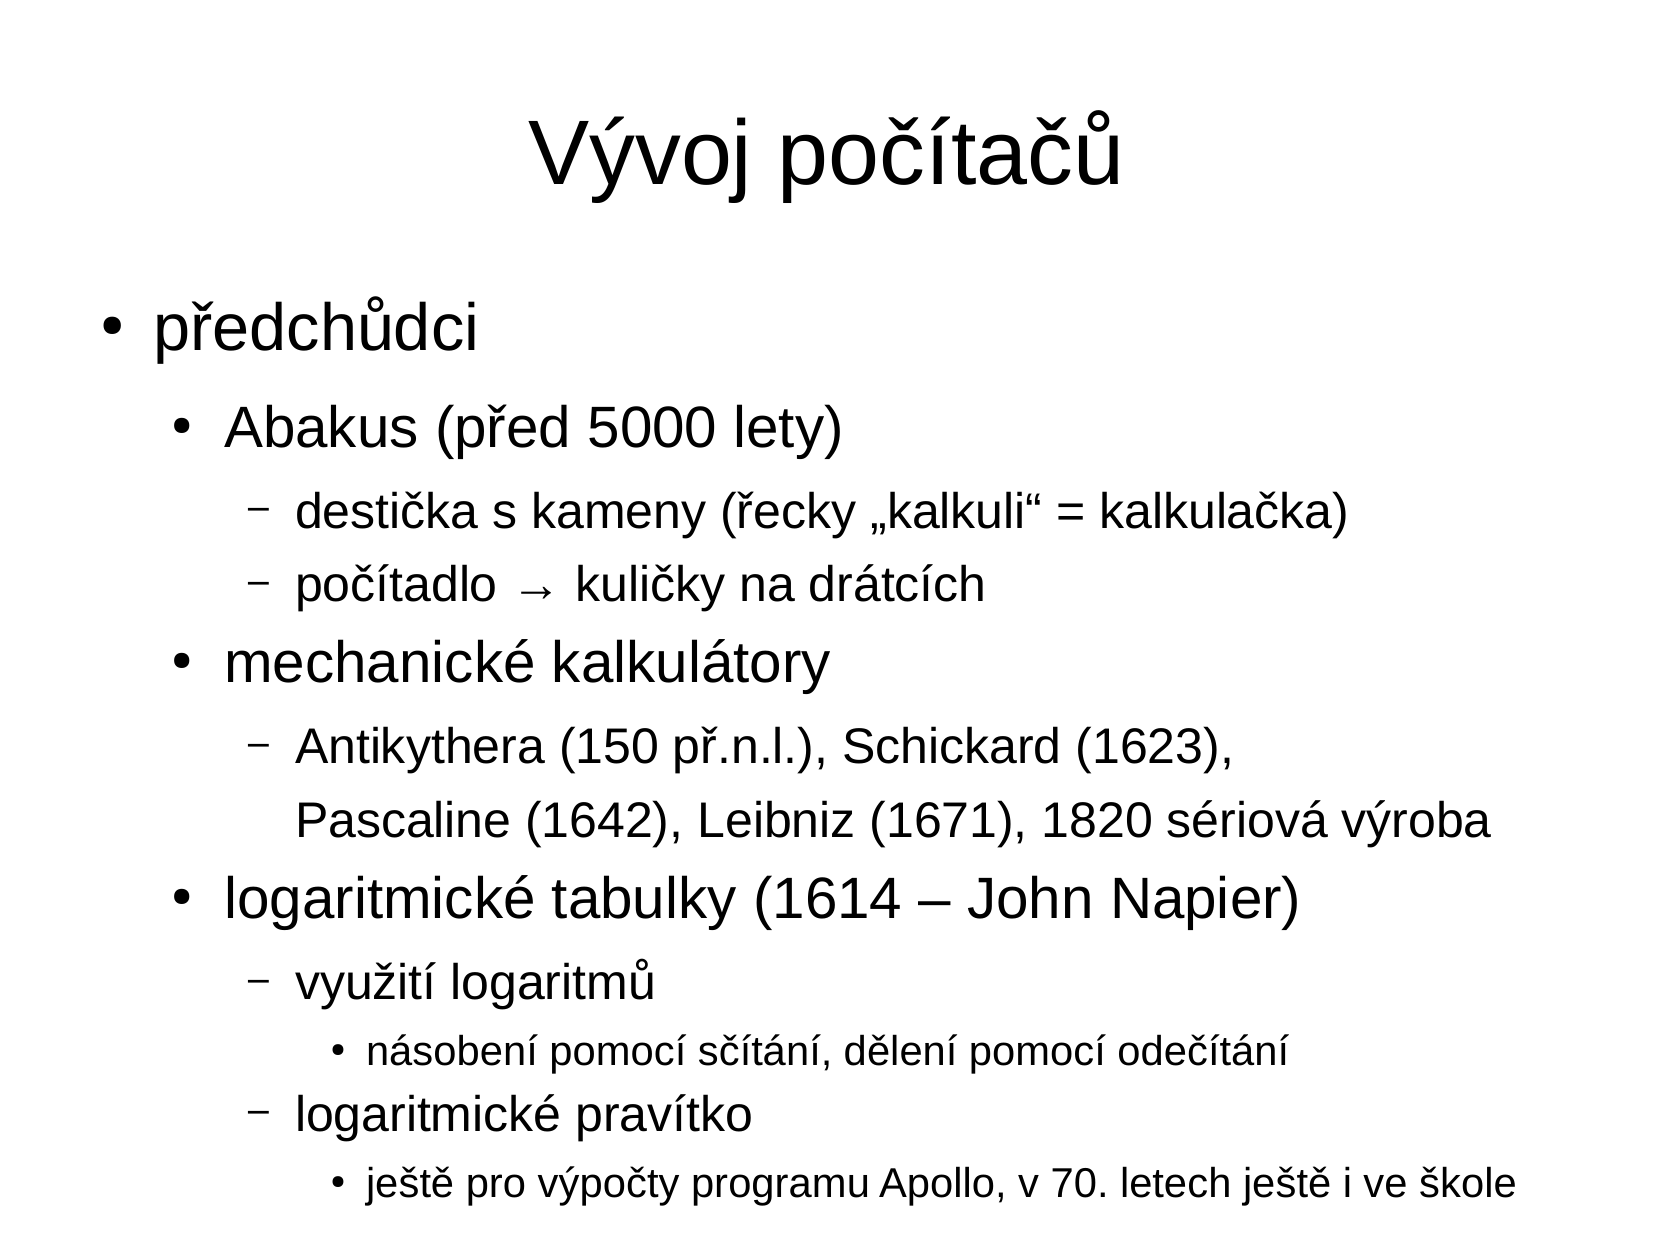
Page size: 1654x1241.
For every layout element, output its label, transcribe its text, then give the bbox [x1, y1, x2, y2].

list předchůdci Abakus (před 5000 lety) destička s kameny (řecky „kalkuli“ = kalkulačka) počítadlo → kuličky na drátcích mechanické kalkulátory Antikythera (150 př.n.l.), Schickard (1623), Pascaline (1642), Leibniz (1671), 1820 sériová výroba logaritmické tabulky (1614 – John Napier) využití logaritmů násobení pomocí sčítání, dělení pomocí odečítání logaritmické pravítko ještě pro výpočty programu Apollo, v 70. letech ještě i ve škole [82, 290, 1571, 1206]
title Vývoj počítačů [82, 49, 1571, 257]
